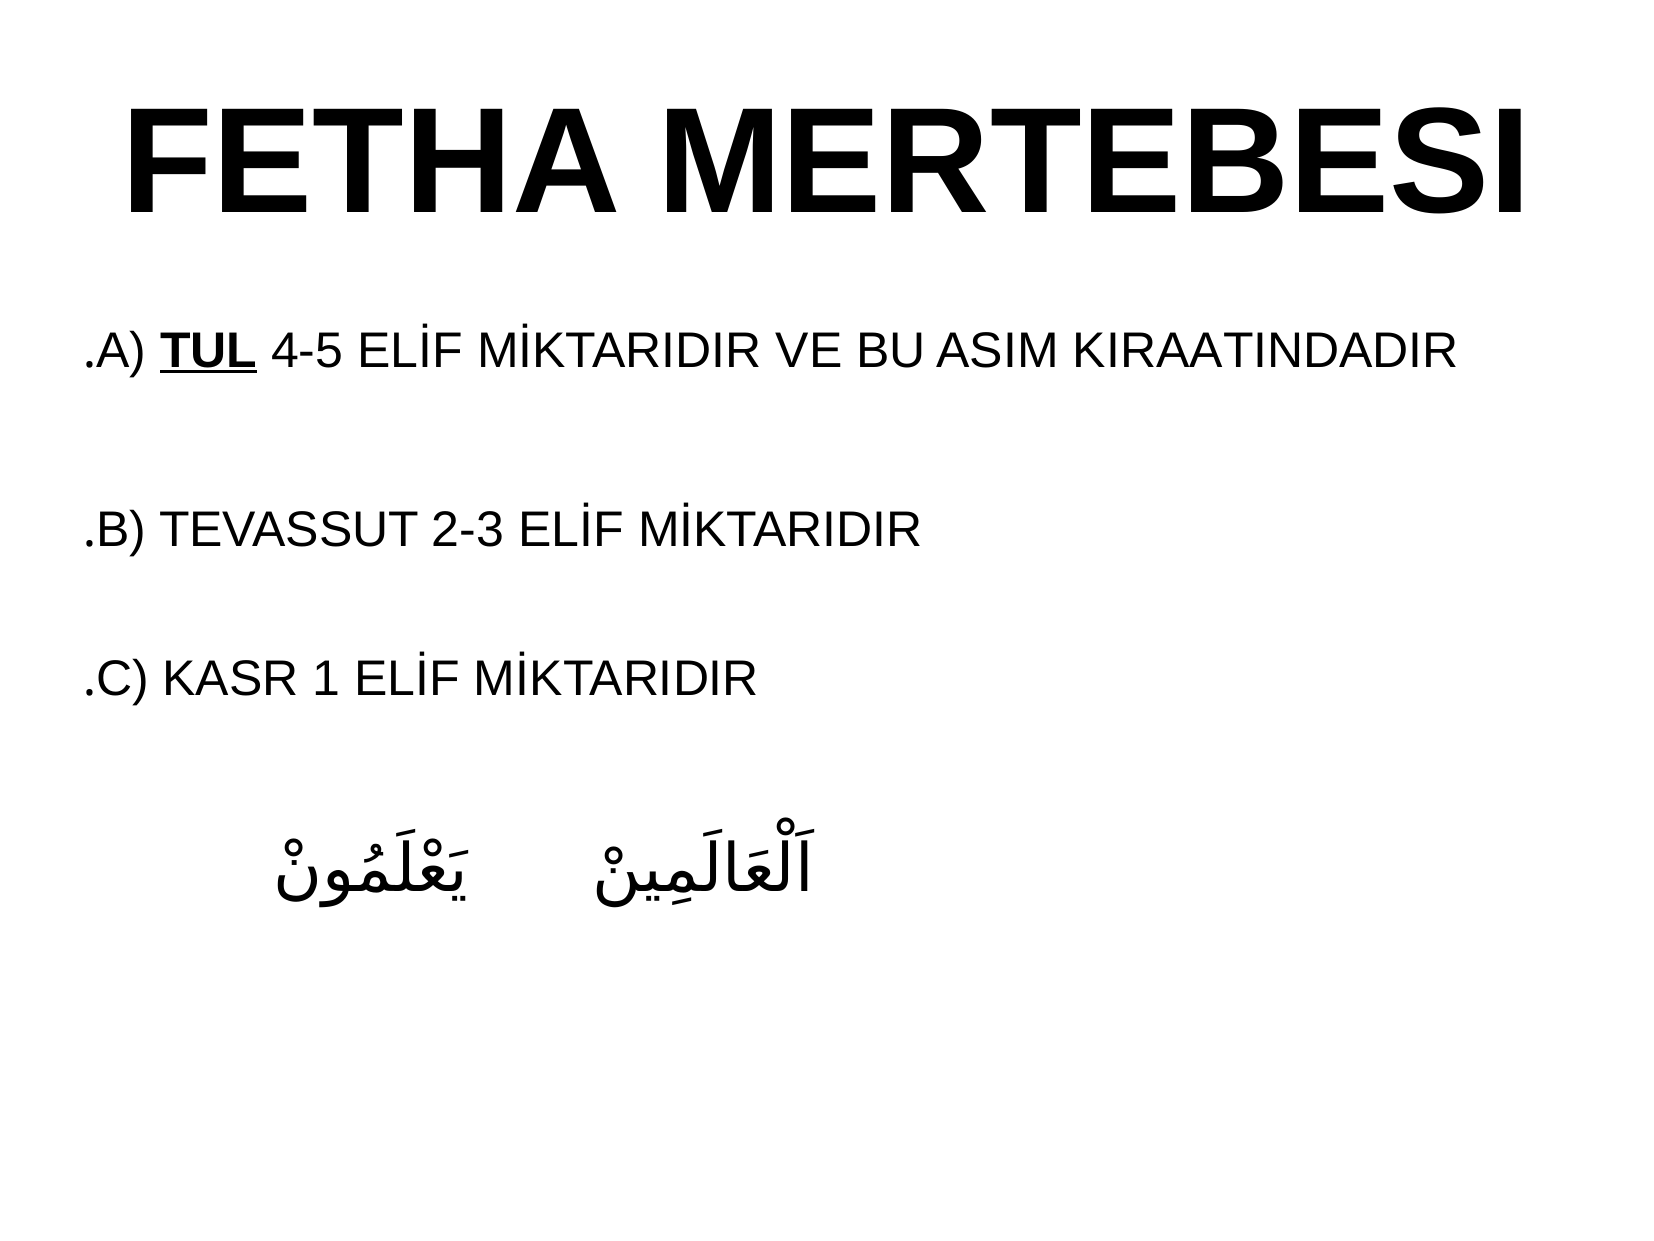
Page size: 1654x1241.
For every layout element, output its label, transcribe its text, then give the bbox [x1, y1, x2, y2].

list A) TUL 4-5 ELİF MİKTARIDIR VE BU ASIM KIRAATINDADIR. B) TEVASSUT 2-3 ELİF MİKTARIDIR. C) KASR 1 ELİF MİKTARIDIR. اَلْعَالَمِينْ يَعْلَمُونْ [82, 227, 1571, 1241]
title FETHA MERTEBESI [82, 49, 1571, 227]
